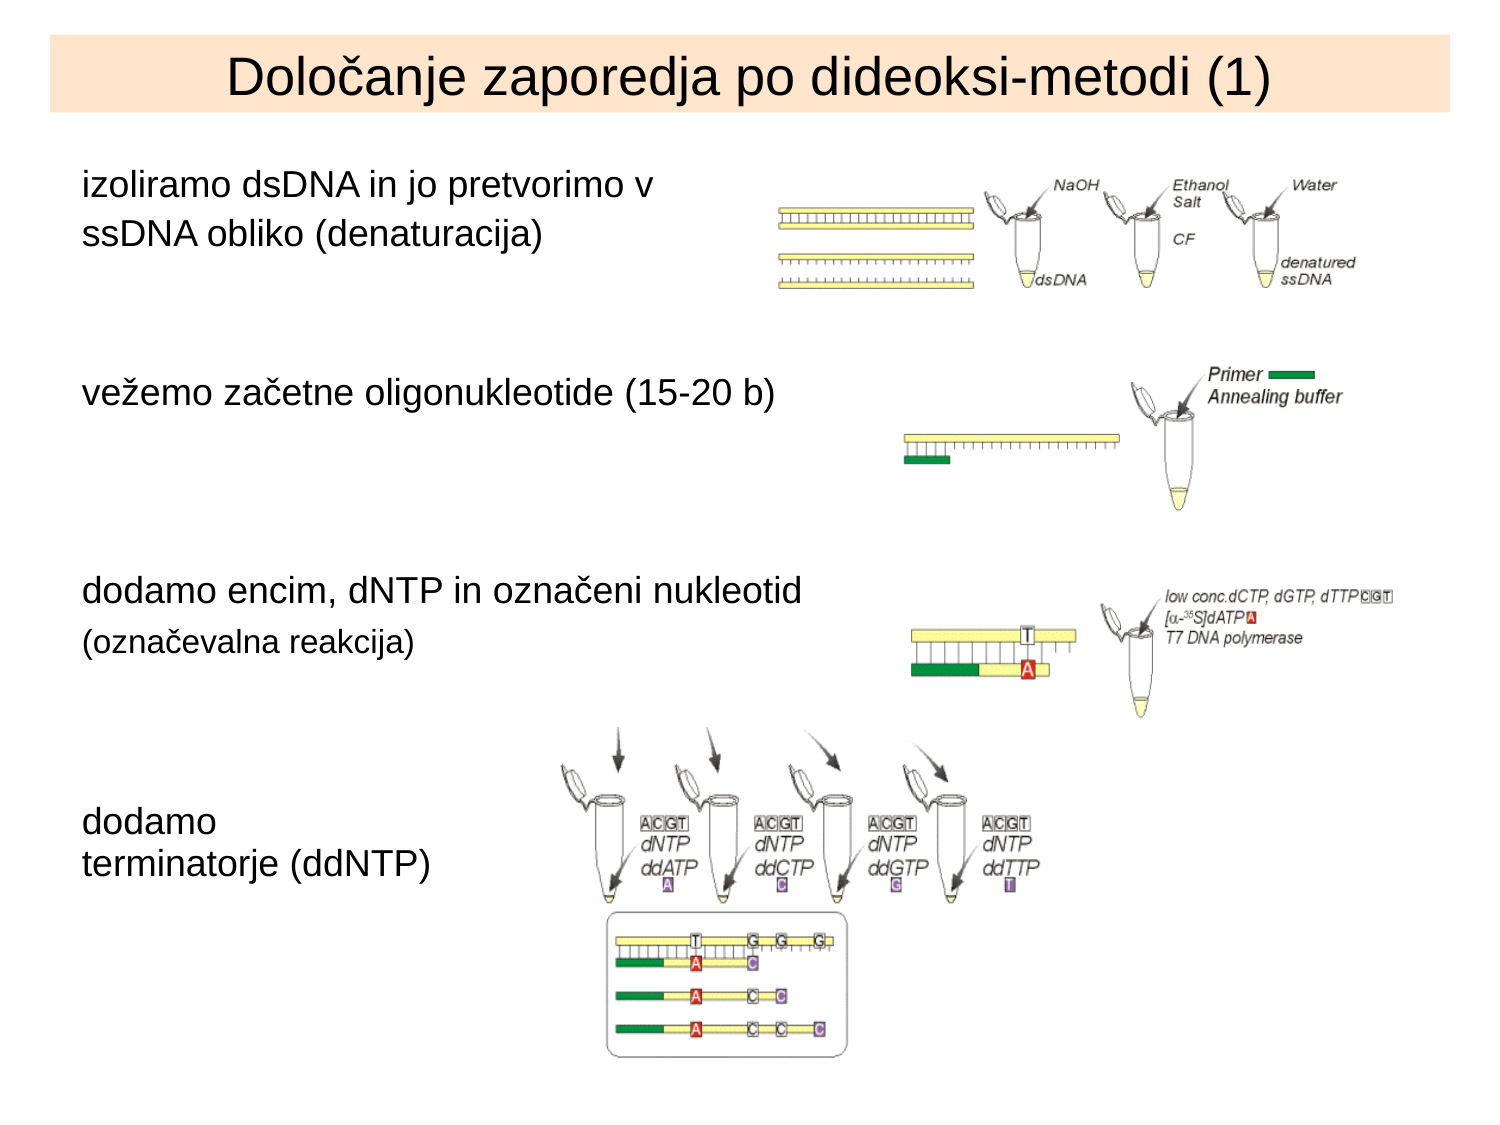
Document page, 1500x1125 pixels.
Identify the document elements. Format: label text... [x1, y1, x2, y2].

title Določanje zaporedja po dideoksi-metodi (1) [50, 34, 1450, 113]
list izoliramo dsDNA in jo pretvorimo v ssDNA obliko (denaturacija) vežemo začetne oligonukleotide (15-20 b) dodamo encim, dNTP in označeni nukleotid (označevalna reakcija) dodamo terminatorje (ddNTP) [66, 155, 1450, 1091]
picture [550, 574, 1404, 1071]
picture [771, 172, 1368, 305]
picture [896, 361, 1350, 528]
